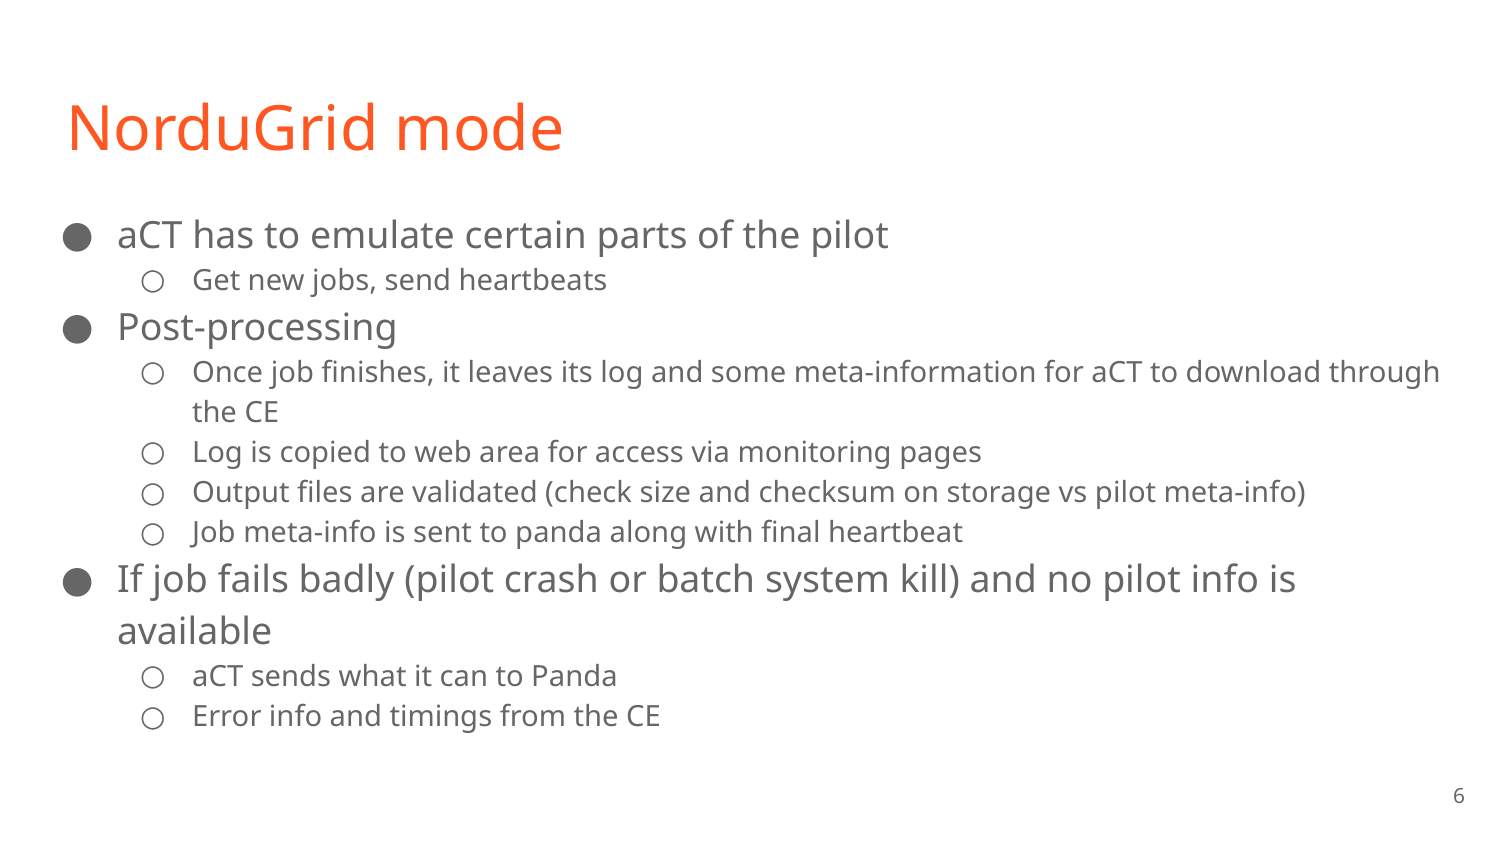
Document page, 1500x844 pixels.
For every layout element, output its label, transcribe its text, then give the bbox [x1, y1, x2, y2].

slide_number <number> [1389, 764, 1480, 830]
title NorduGrid mode [51, 72, 1449, 167]
list aCT has to emulate certain parts of the pilot Get new jobs, send heartbeats Post-processing Once job finishes, it leaves its log and some meta-information for aCT to download through the CE Log is copied to web area for access via monitoring pages Output files are validated (check size and checksum on storage vs pilot meta-info) Job meta-info is sent to panda along with final heartbeat If job fails badly (pilot crash or batch system kill) and no pilot info is available aCT sends what it can to Panda Error info and timings from the CE [27, 189, 1465, 750]
